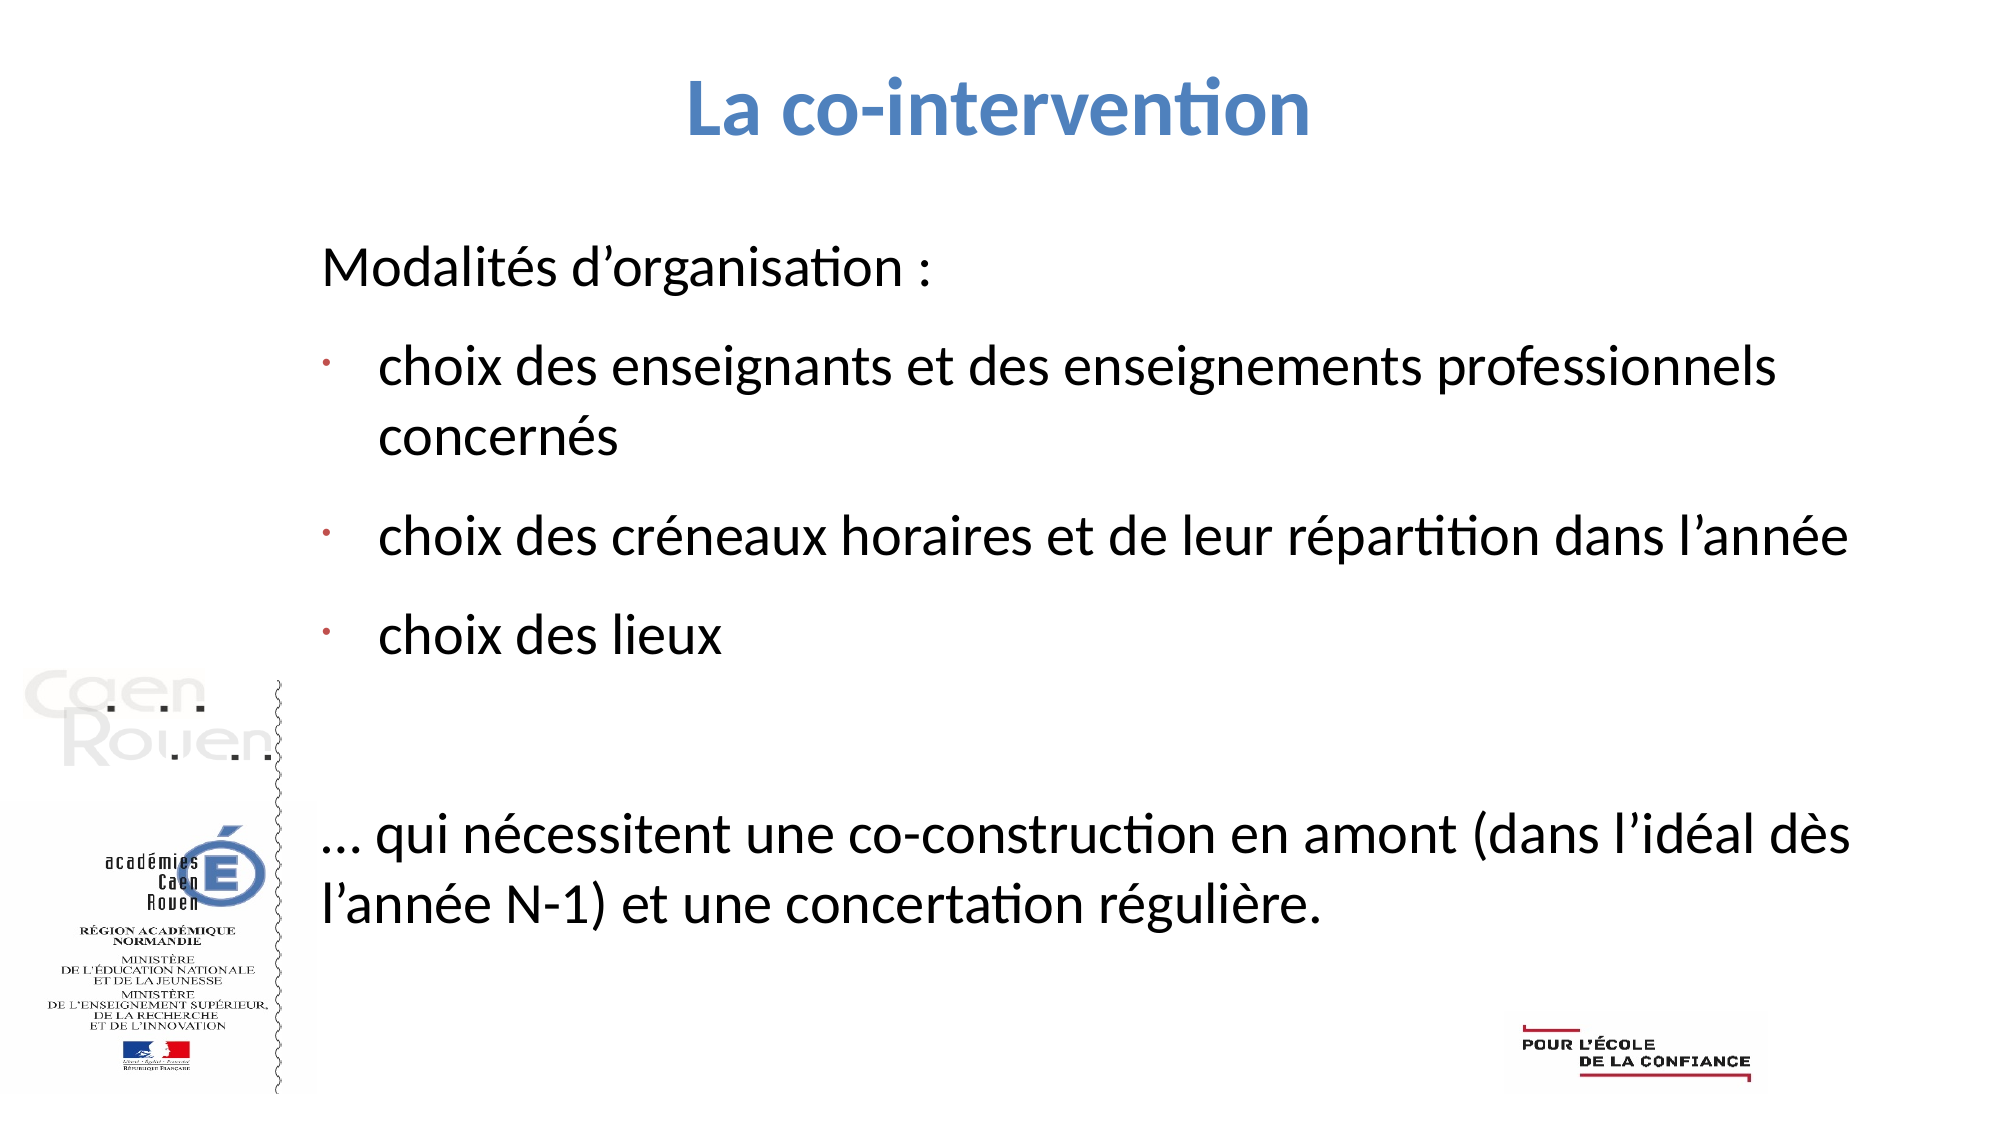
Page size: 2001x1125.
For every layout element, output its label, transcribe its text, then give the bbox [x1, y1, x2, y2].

title La co-intervention [99, 45, 1900, 233]
picture [0, 680, 317, 1094]
list Modalités d’organisation : choix des enseignants et des enseignements professionnels concernés choix des créneaux horaires et de leur répartition dans l’année choix des lieux … qui nécessitent une co-construction en amont (dans l’idéal dès l’année N-1) et une concertation régulière. [307, 220, 1900, 1005]
picture [1504, 1011, 1768, 1094]
picture [23, 668, 271, 766]
